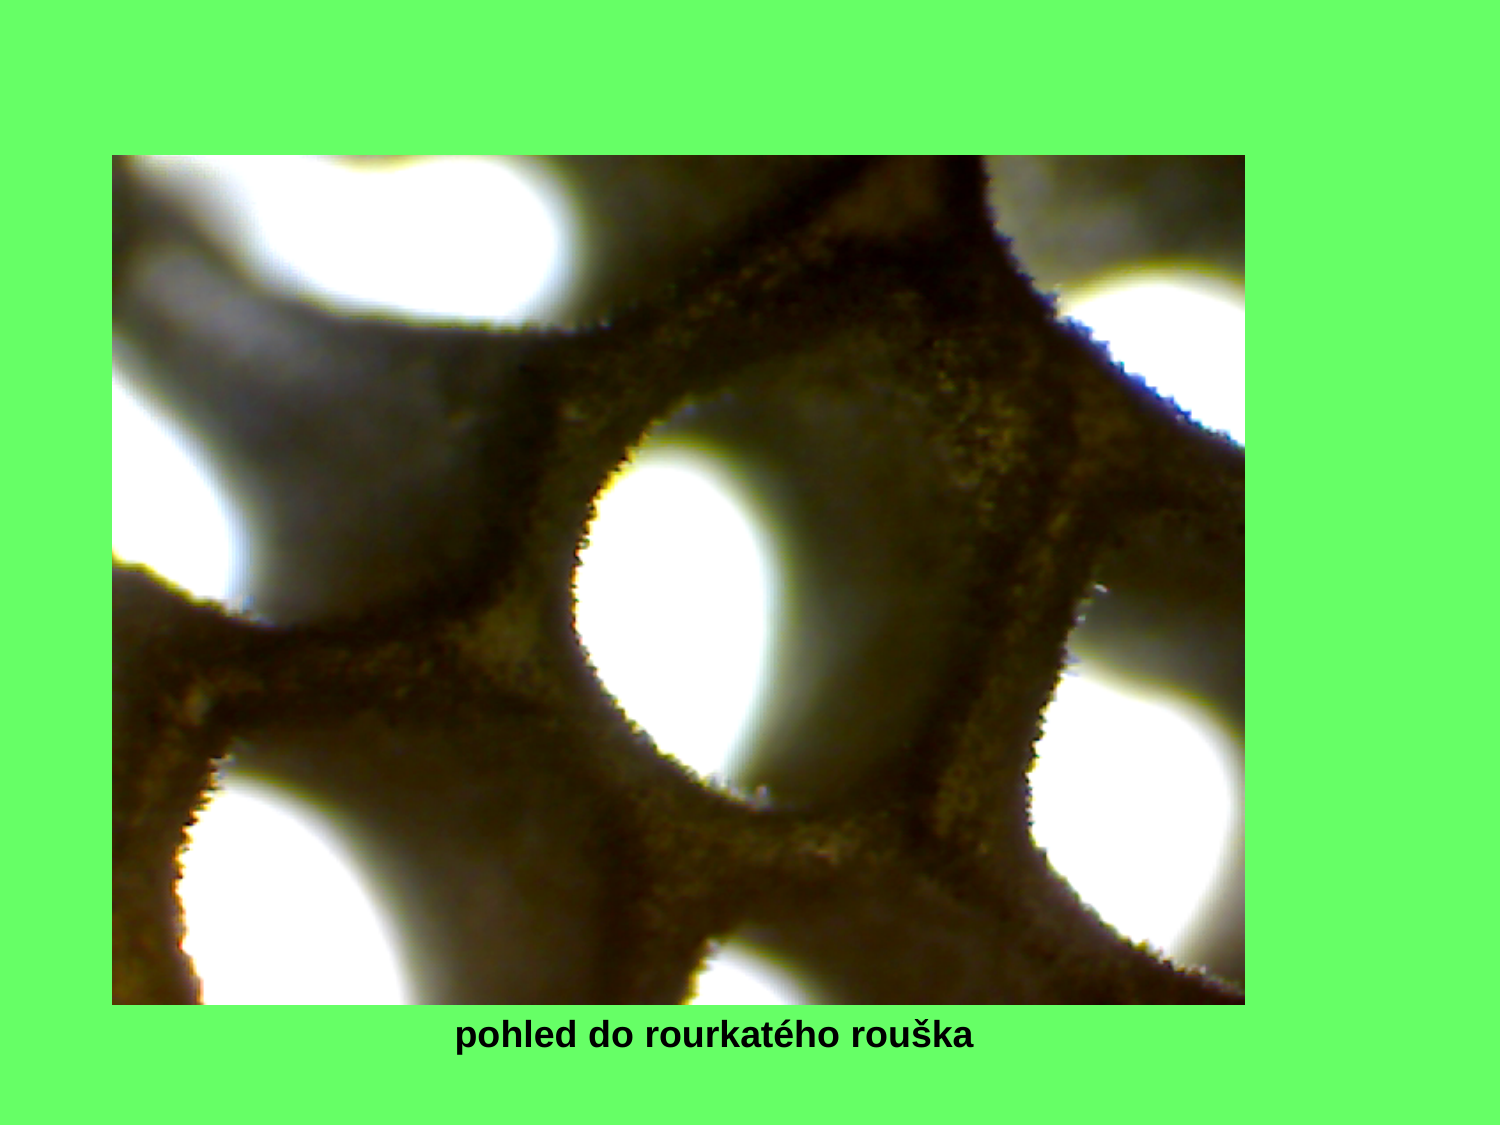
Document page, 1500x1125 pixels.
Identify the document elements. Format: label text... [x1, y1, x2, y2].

picture [112, 155, 1245, 1006]
text_box pohled do rourkatého rouška [439, 1002, 999, 1064]
